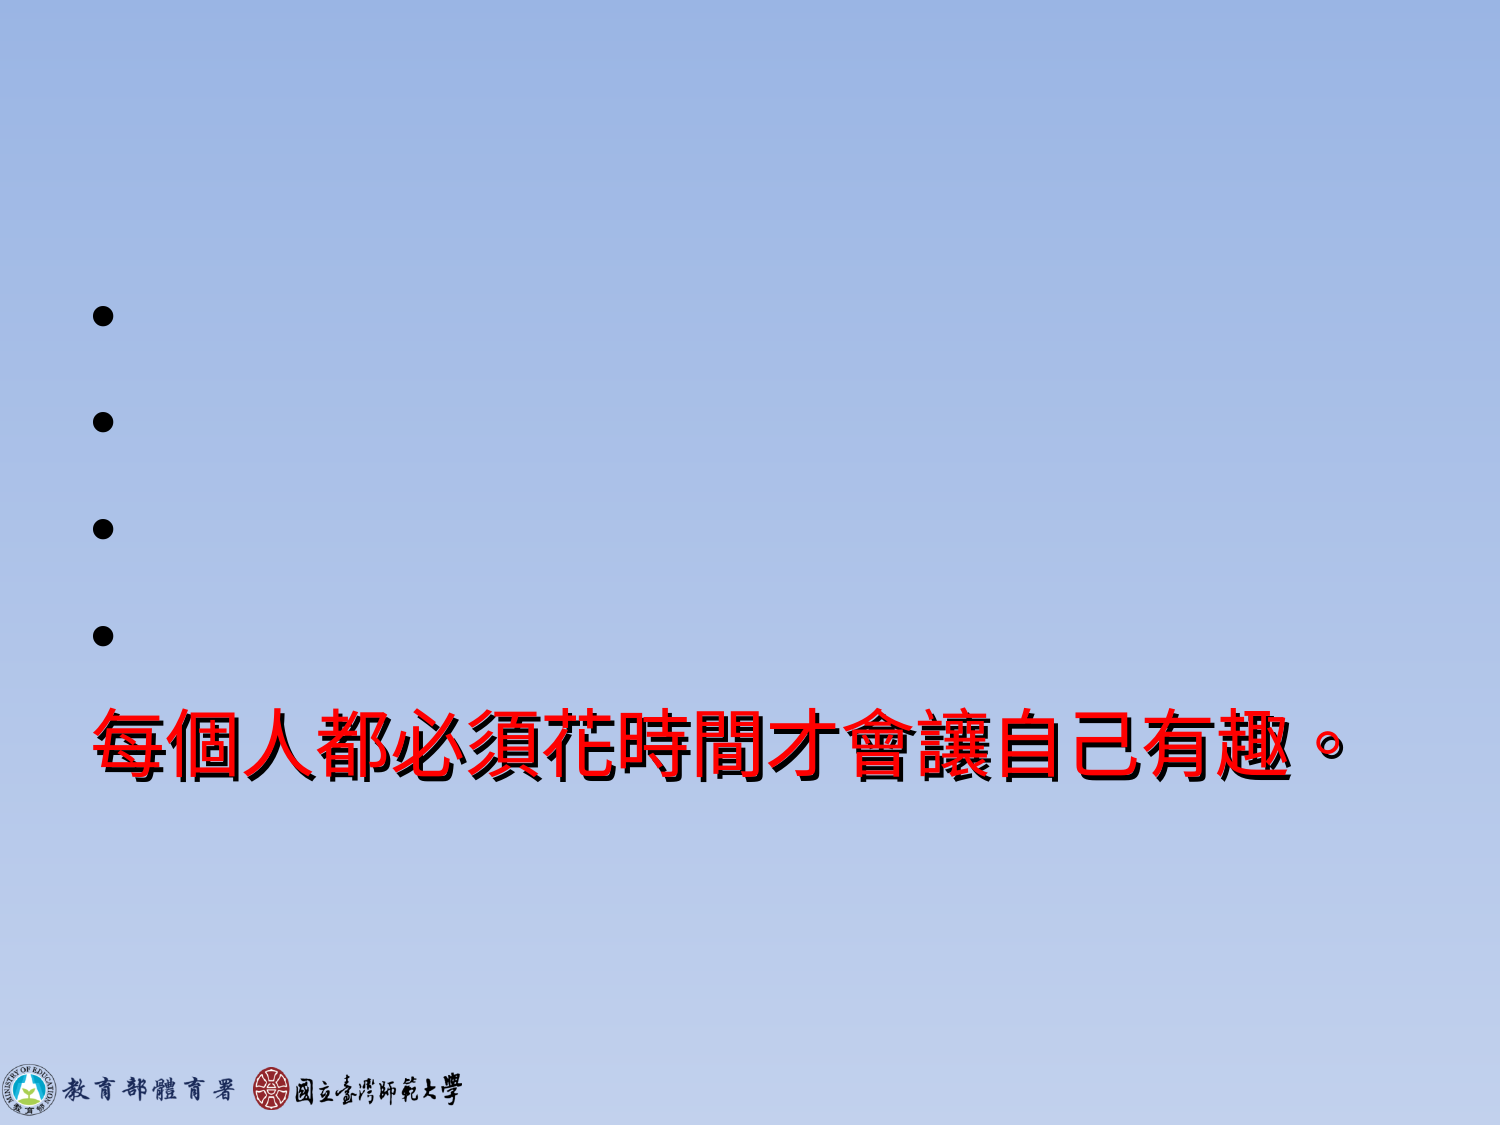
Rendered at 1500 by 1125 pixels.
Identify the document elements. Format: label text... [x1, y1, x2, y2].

list 每個人都必須花時間才會讓自己有趣。 [75, 262, 1426, 1005]
